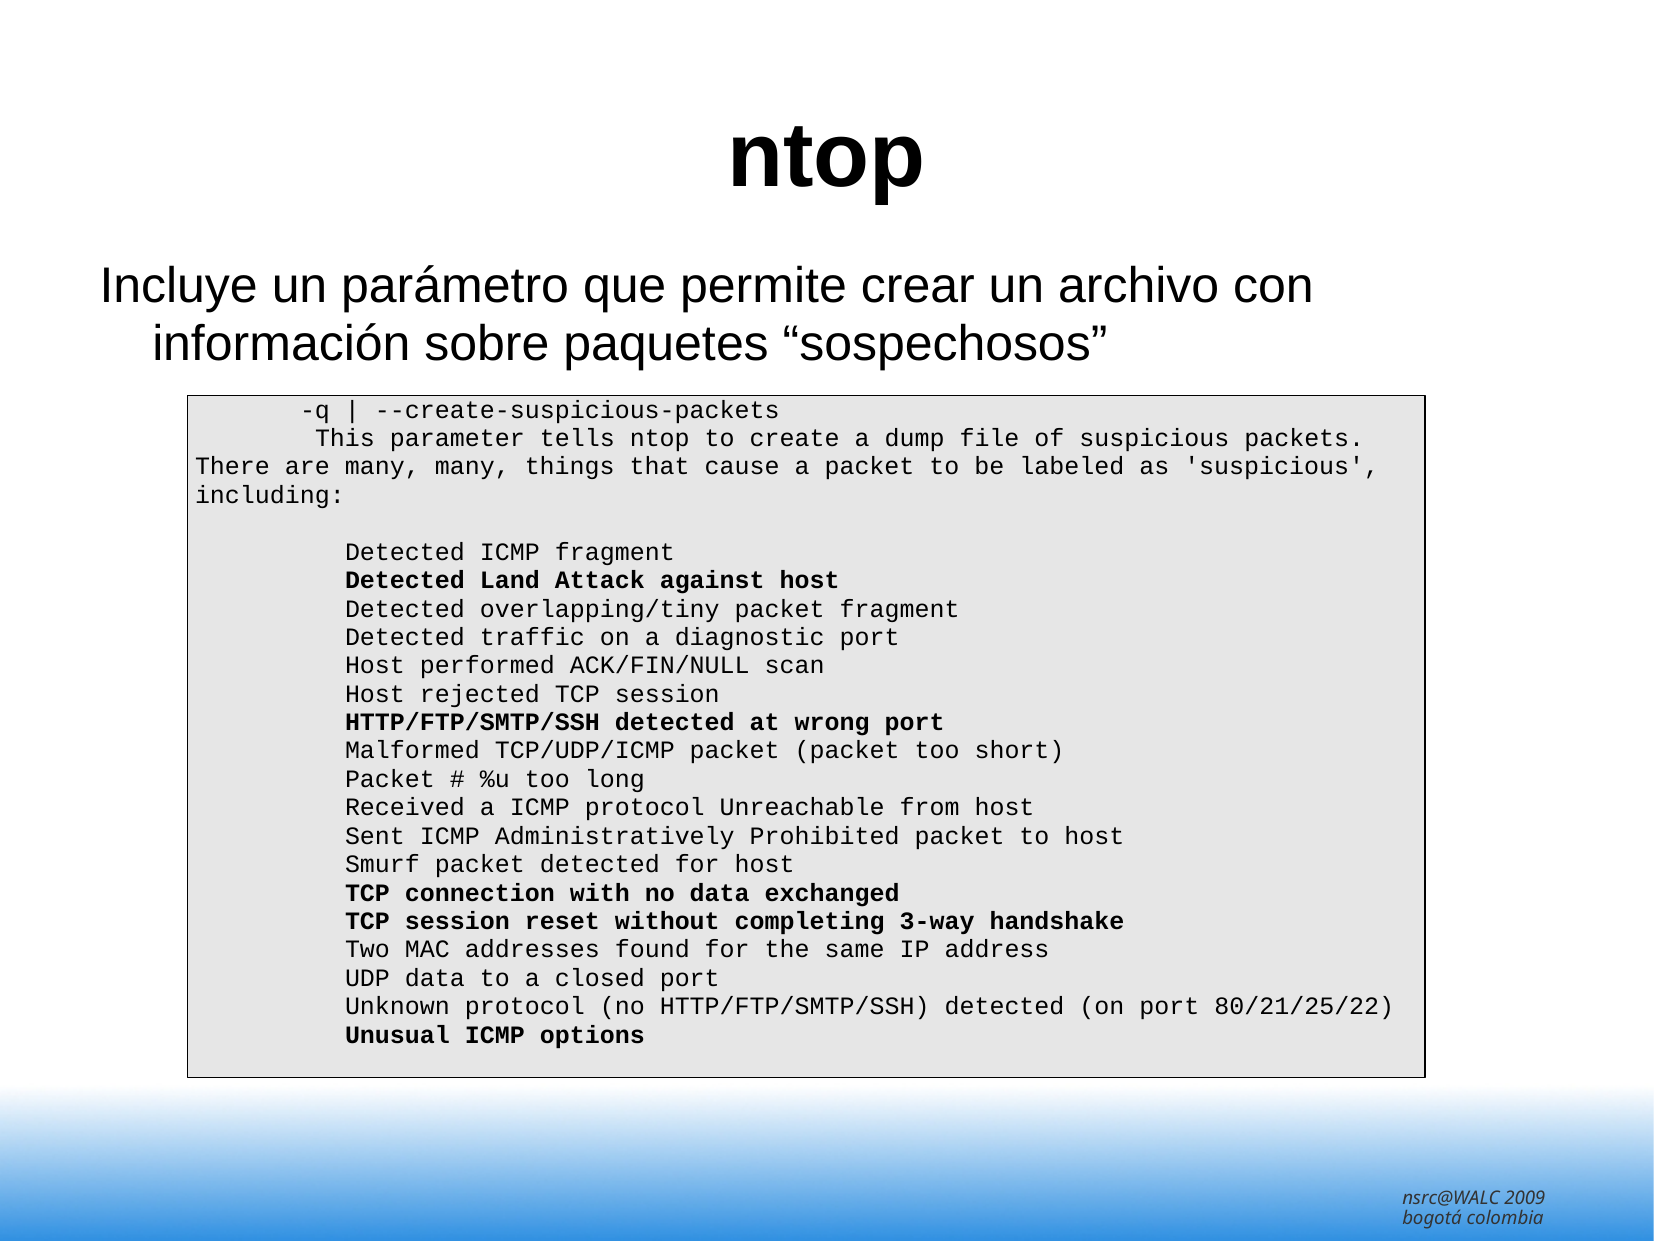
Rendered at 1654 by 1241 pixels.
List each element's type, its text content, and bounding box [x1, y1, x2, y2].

list Incluye un parámetro que permite crear un archivo con información sobre paquetes “sospechosos” [82, 254, 1571, 415]
text_box -q | --create-suspicious-packets This parameter tells ntop to create a dump file of suspicious packets. There are many, many, things that cause a packet to be labeled as 'suspicious', including: Detected ICMP fragment Detected Land Attack against host Detected overlapping/tiny packet fragment Detected traffic on a diagnostic port Host performed ACK/FIN/NULL scan Host rejected TCP session HTTP/FTP/SMTP/SSH detected at wrong port Malformed TCP/UDP/ICMP packet (packet too short)‏ Packet # %u too long Received a ICMP protocol Unreachable from host Sent ICMP Administratively Prohibited packet to host Smurf packet detected for host TCP connection with no data exchanged TCP session reset without completing 3-way handshake Two MAC addresses found for the same IP address UDP data to a closed port Unknown protocol (no HTTP/FTP/SMTP/SSH) detected (on port 80/21/25/22)‏ Unusual ICMP options [187, 395, 1426, 1078]
title ntop [82, 49, 1571, 254]
picture [0, 1083, 1654, 1241]
